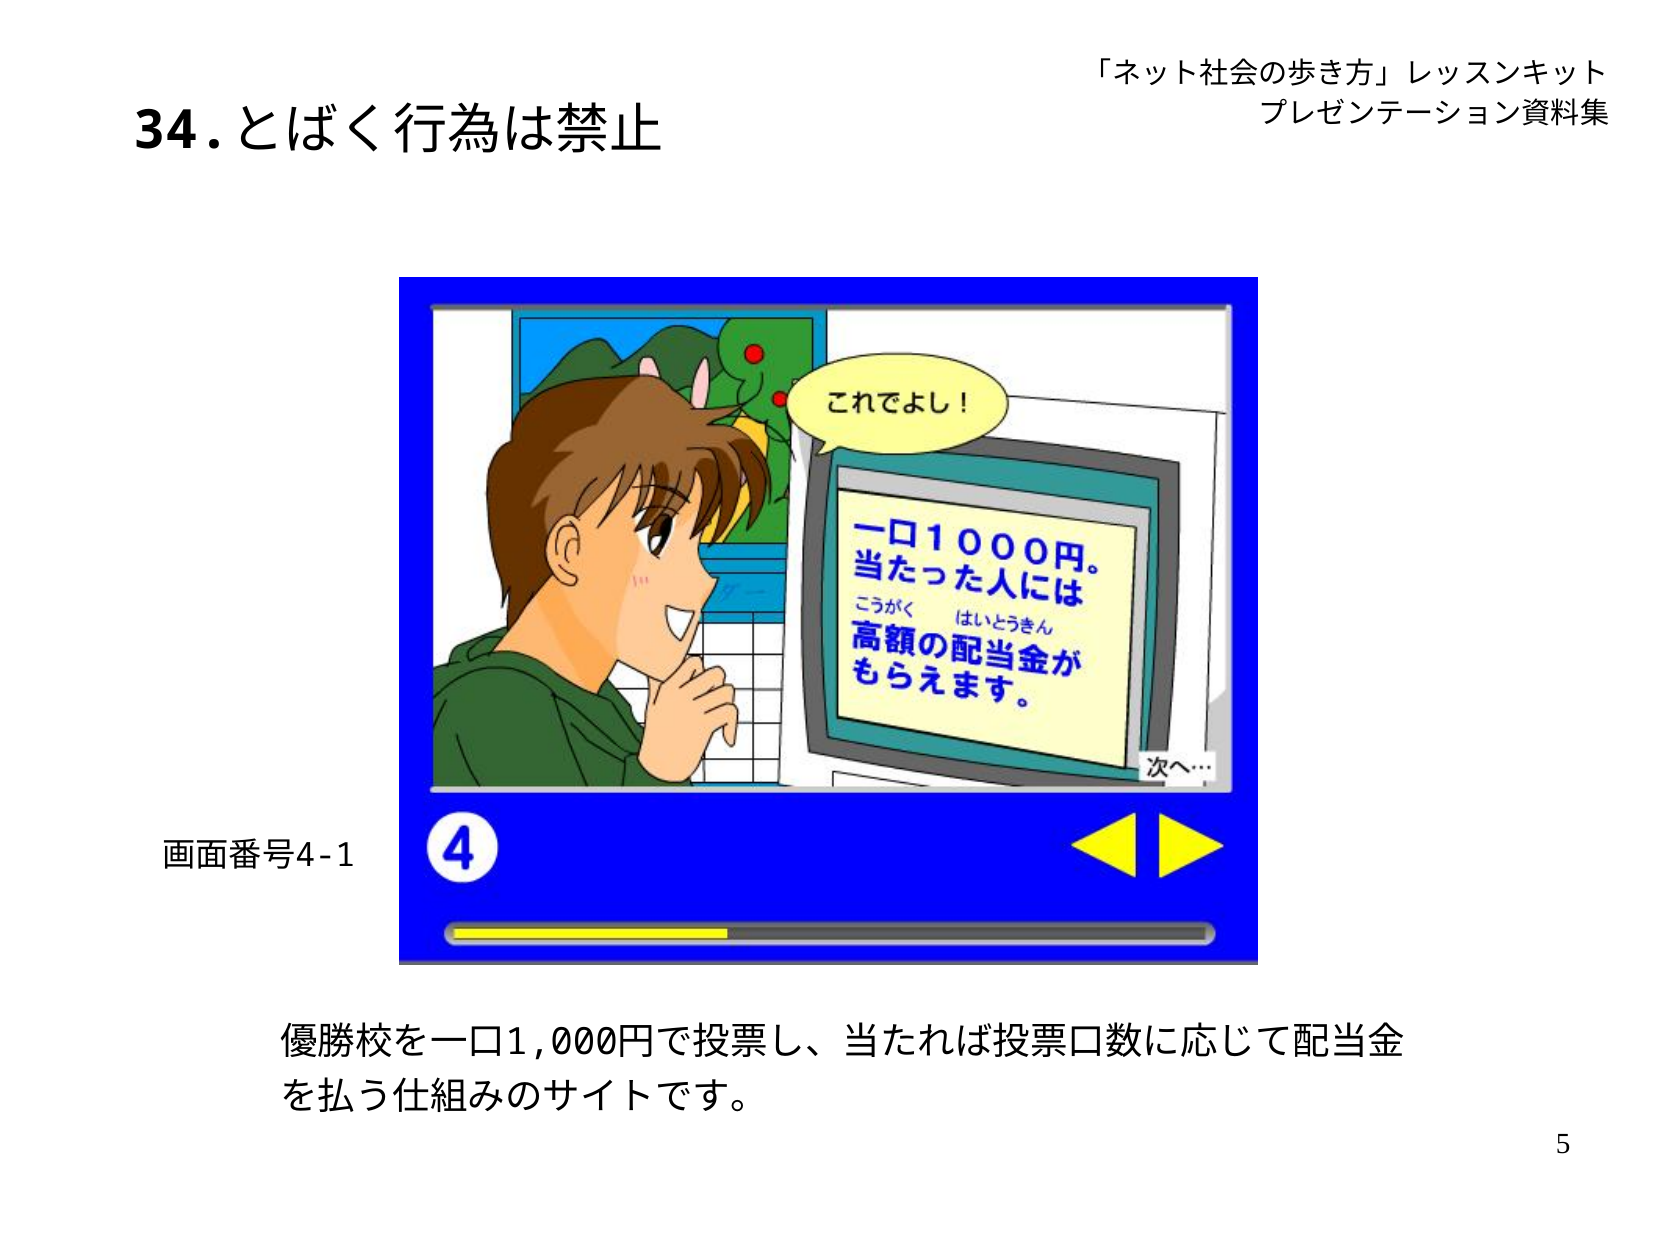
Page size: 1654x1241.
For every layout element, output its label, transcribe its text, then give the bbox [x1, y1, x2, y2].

text_box 「ネット社会の歩き方」レッスンキット プレゼンテーション資料集 [1062, 44, 1625, 139]
text_box 画面番号4-1 [147, 826, 384, 882]
text_box 優勝校を一口1,000円で投票し、当たれば投票口数に応じて配当金を払う仕組みのサイトです。 [265, 1003, 1447, 1128]
text_box 34.とばく行為は禁止 [118, 88, 1241, 169]
picture [399, 277, 1258, 965]
